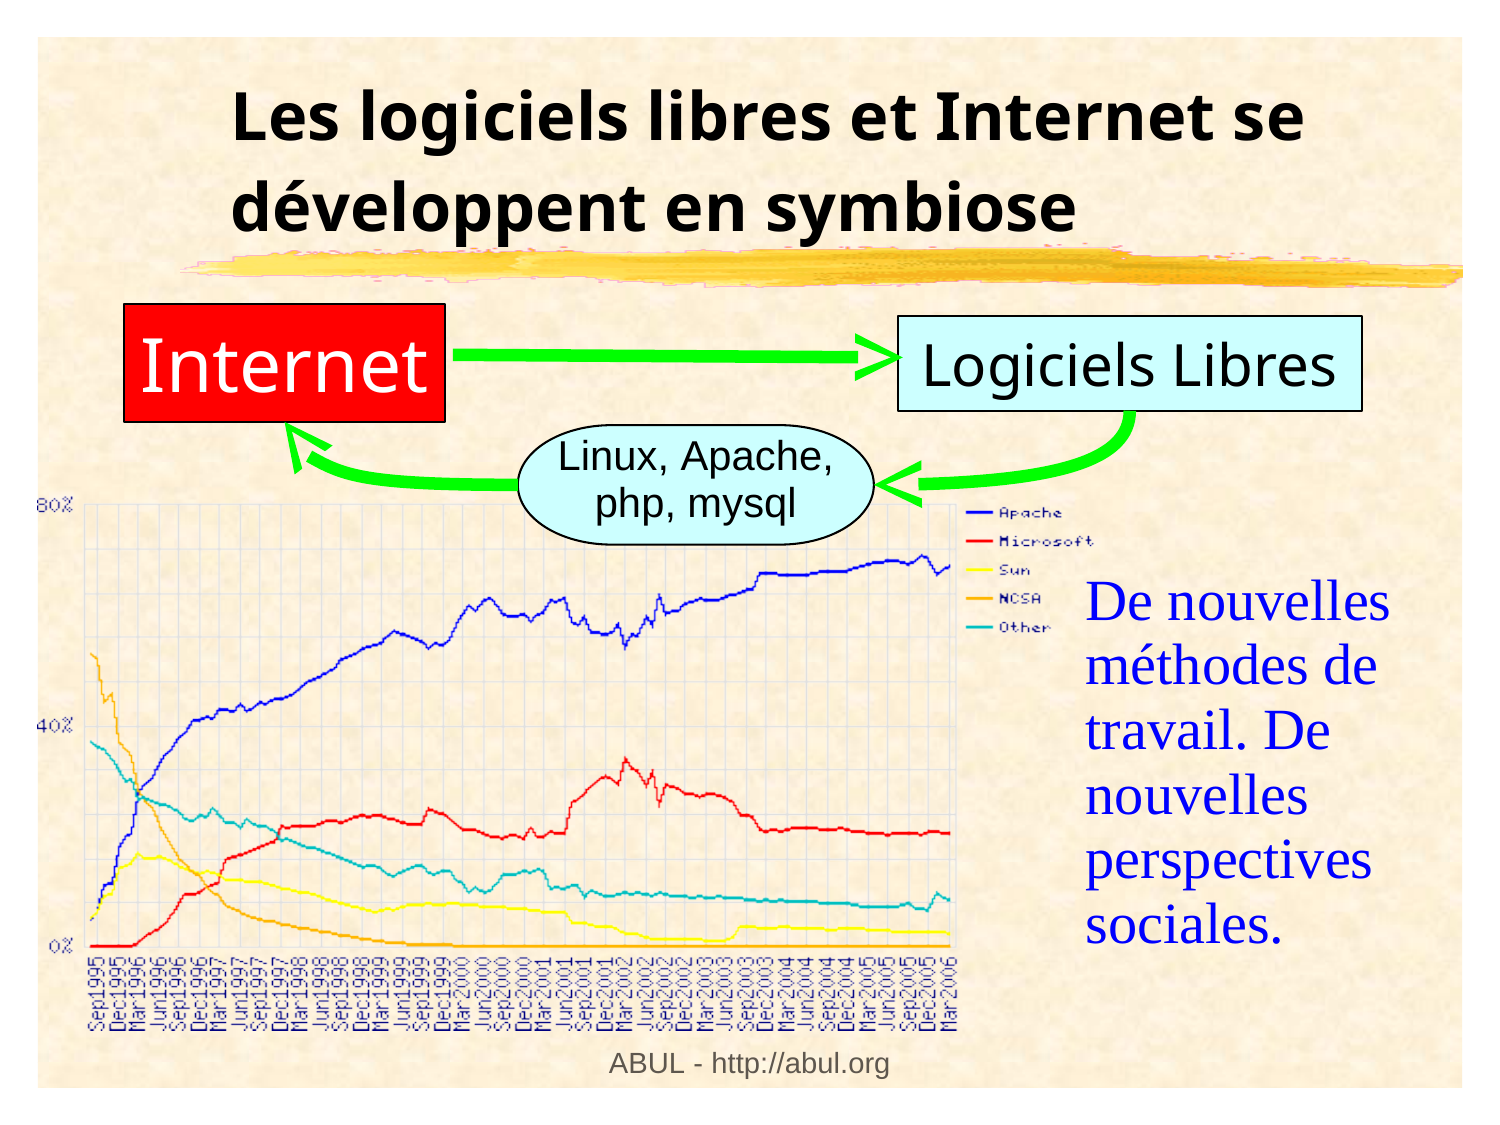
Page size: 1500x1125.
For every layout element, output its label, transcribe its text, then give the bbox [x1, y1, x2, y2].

text_box De nouvelles méthodes de travail. De nouvelles perspectives sociales. [1085, 568, 1463, 1067]
text_box Linux, Apache, php, mysql [517, 425, 874, 545]
text_box Logiciels Libres [897, 316, 1362, 402]
title Les logiciels libres et Internet se développent en symbiose [215, 66, 1463, 254]
picture [37, 37, 1463, 1088]
text_box Internet [124, 304, 445, 411]
